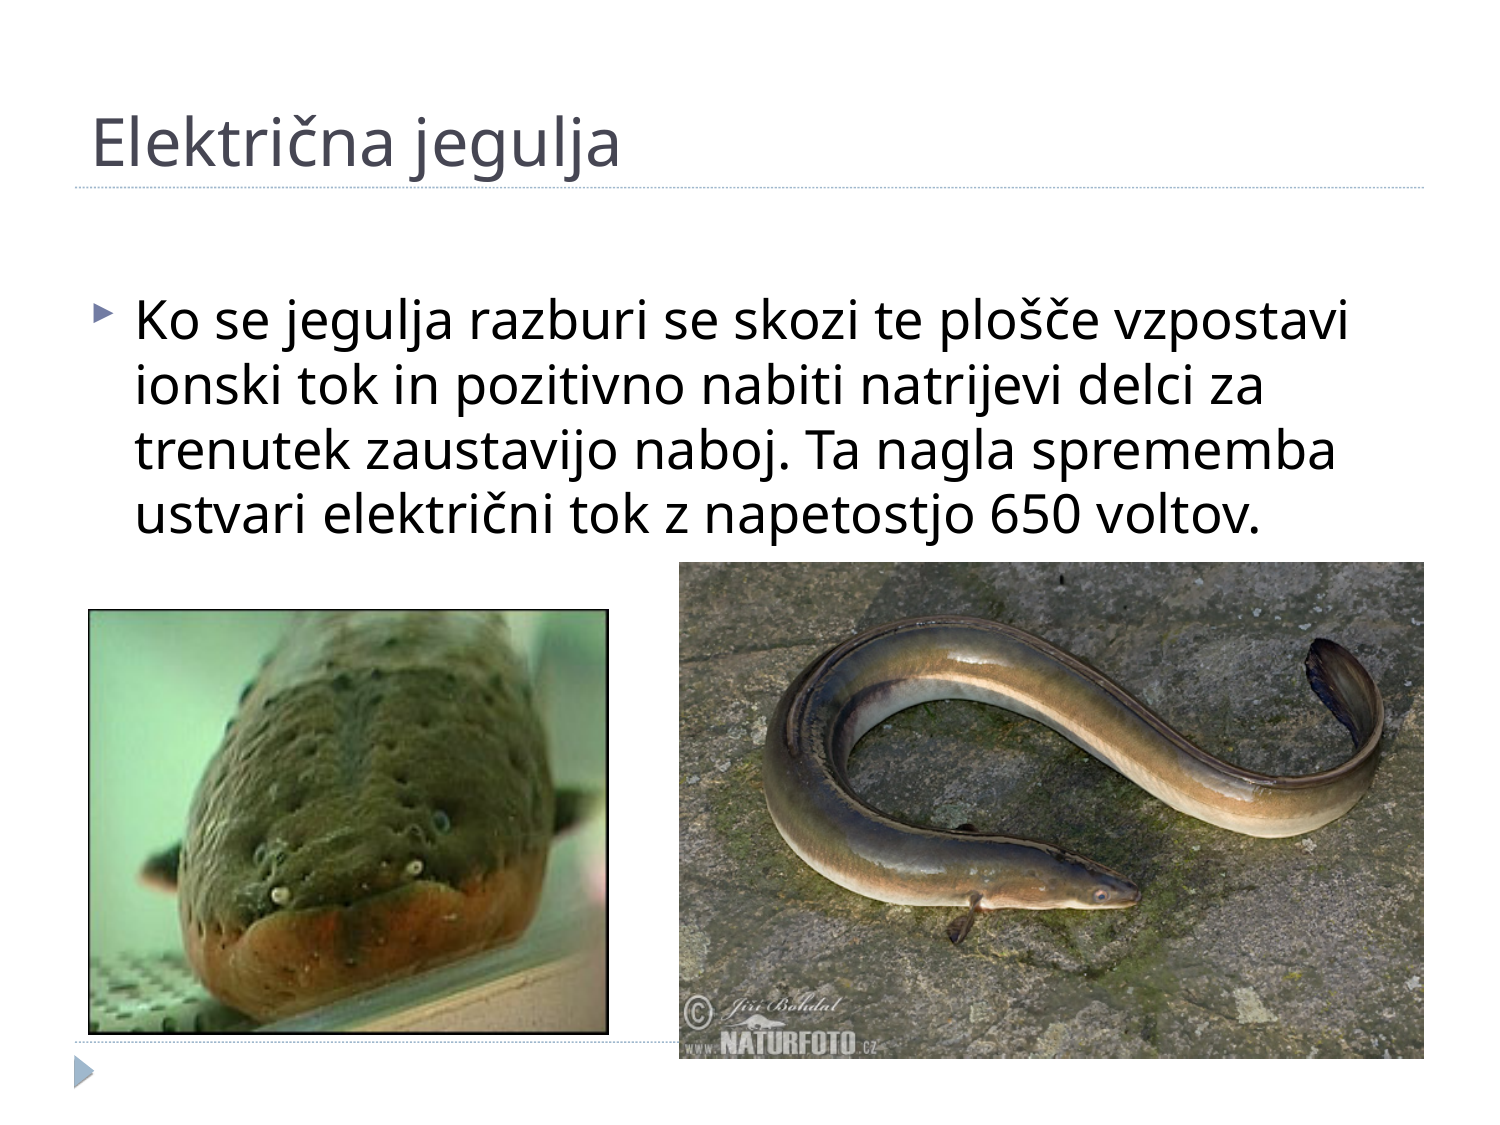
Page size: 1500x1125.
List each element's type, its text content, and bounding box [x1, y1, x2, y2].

picture [88, 609, 609, 1035]
list Ko se jegulja razburi se skozi te plošče vzpostavi ionski tok in pozitivno nabiti natrijevi delci za trenutek zaustavijo naboj. Ta nagla sprememba ustvari električni tok z napetostjo 650 voltov. [75, 200, 1425, 1010]
picture [679, 562, 1424, 1059]
title Električna jegulja [75, 24, 1425, 188]
